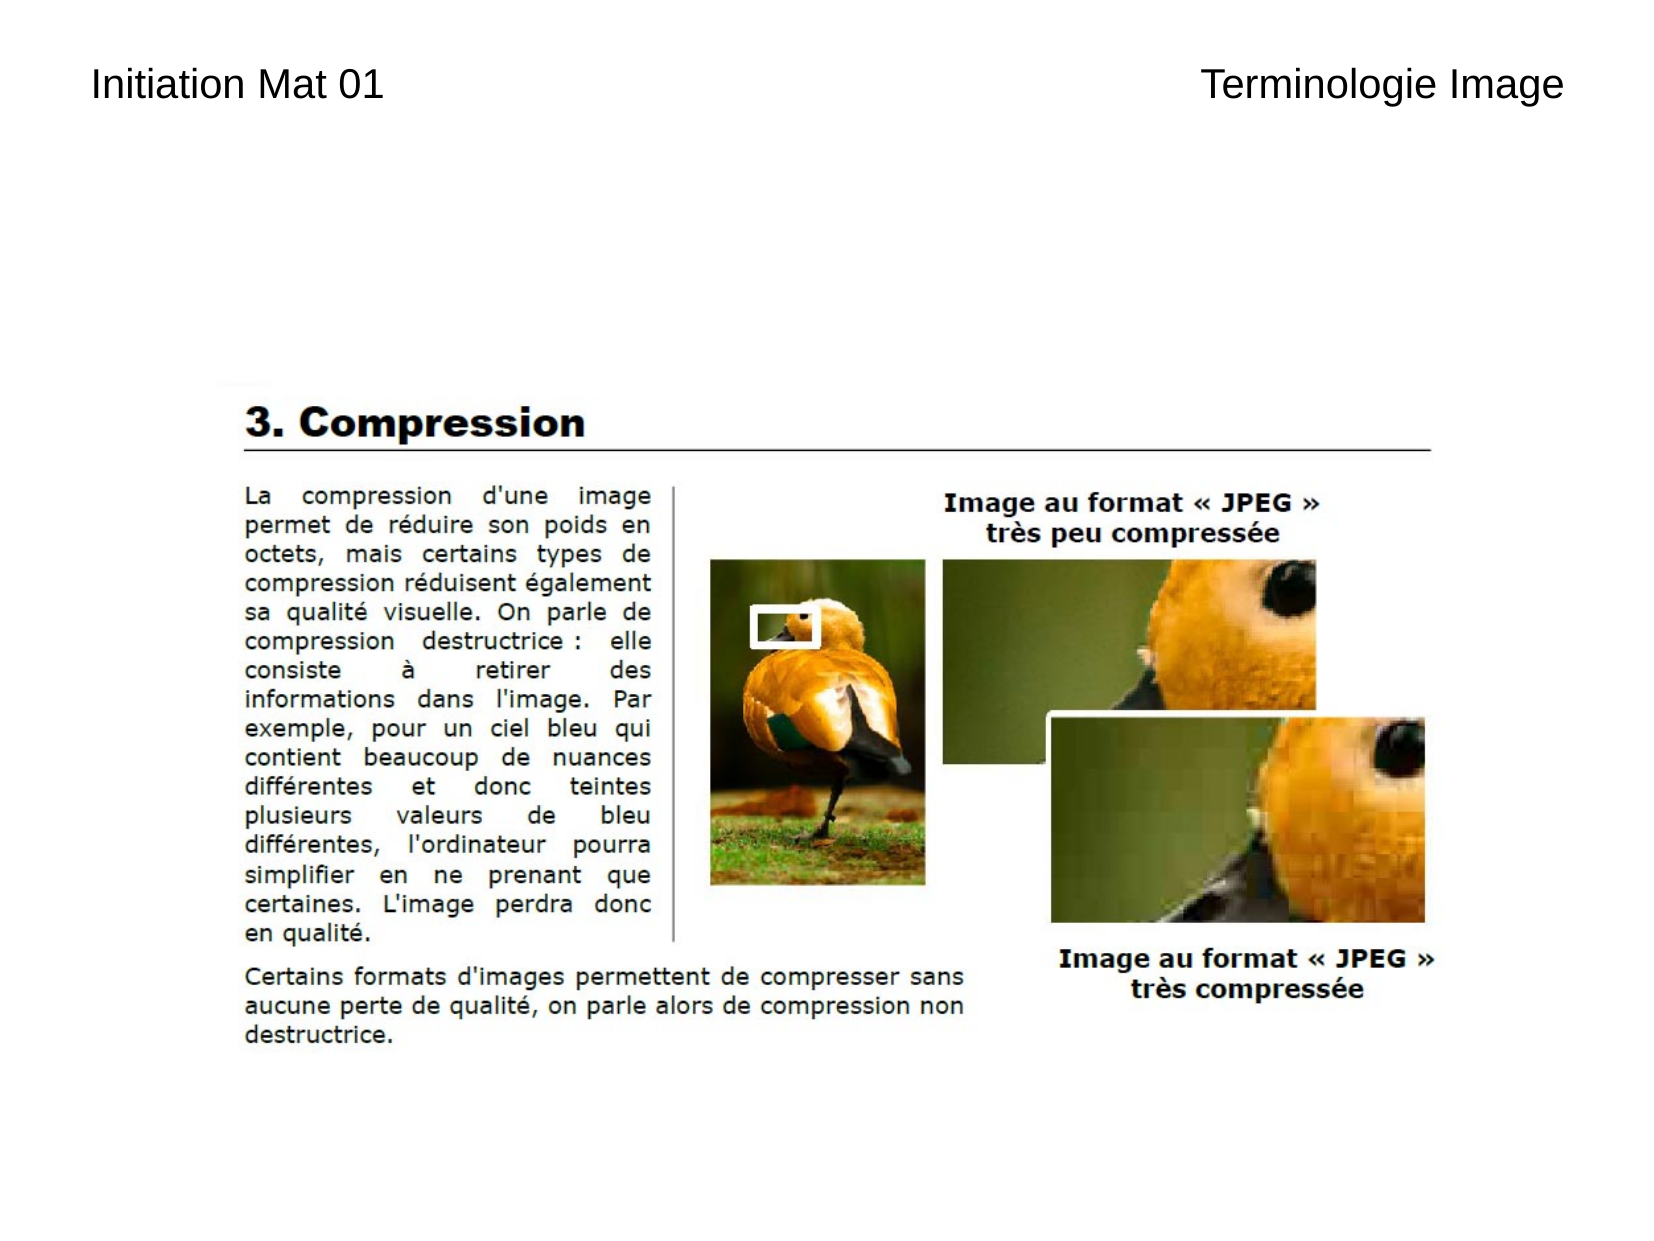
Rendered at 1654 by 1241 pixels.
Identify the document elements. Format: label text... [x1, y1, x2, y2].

title Initiation Mat 01 Terminologie Image [83, 49, 1572, 119]
picture [112, 228, 1544, 1240]
